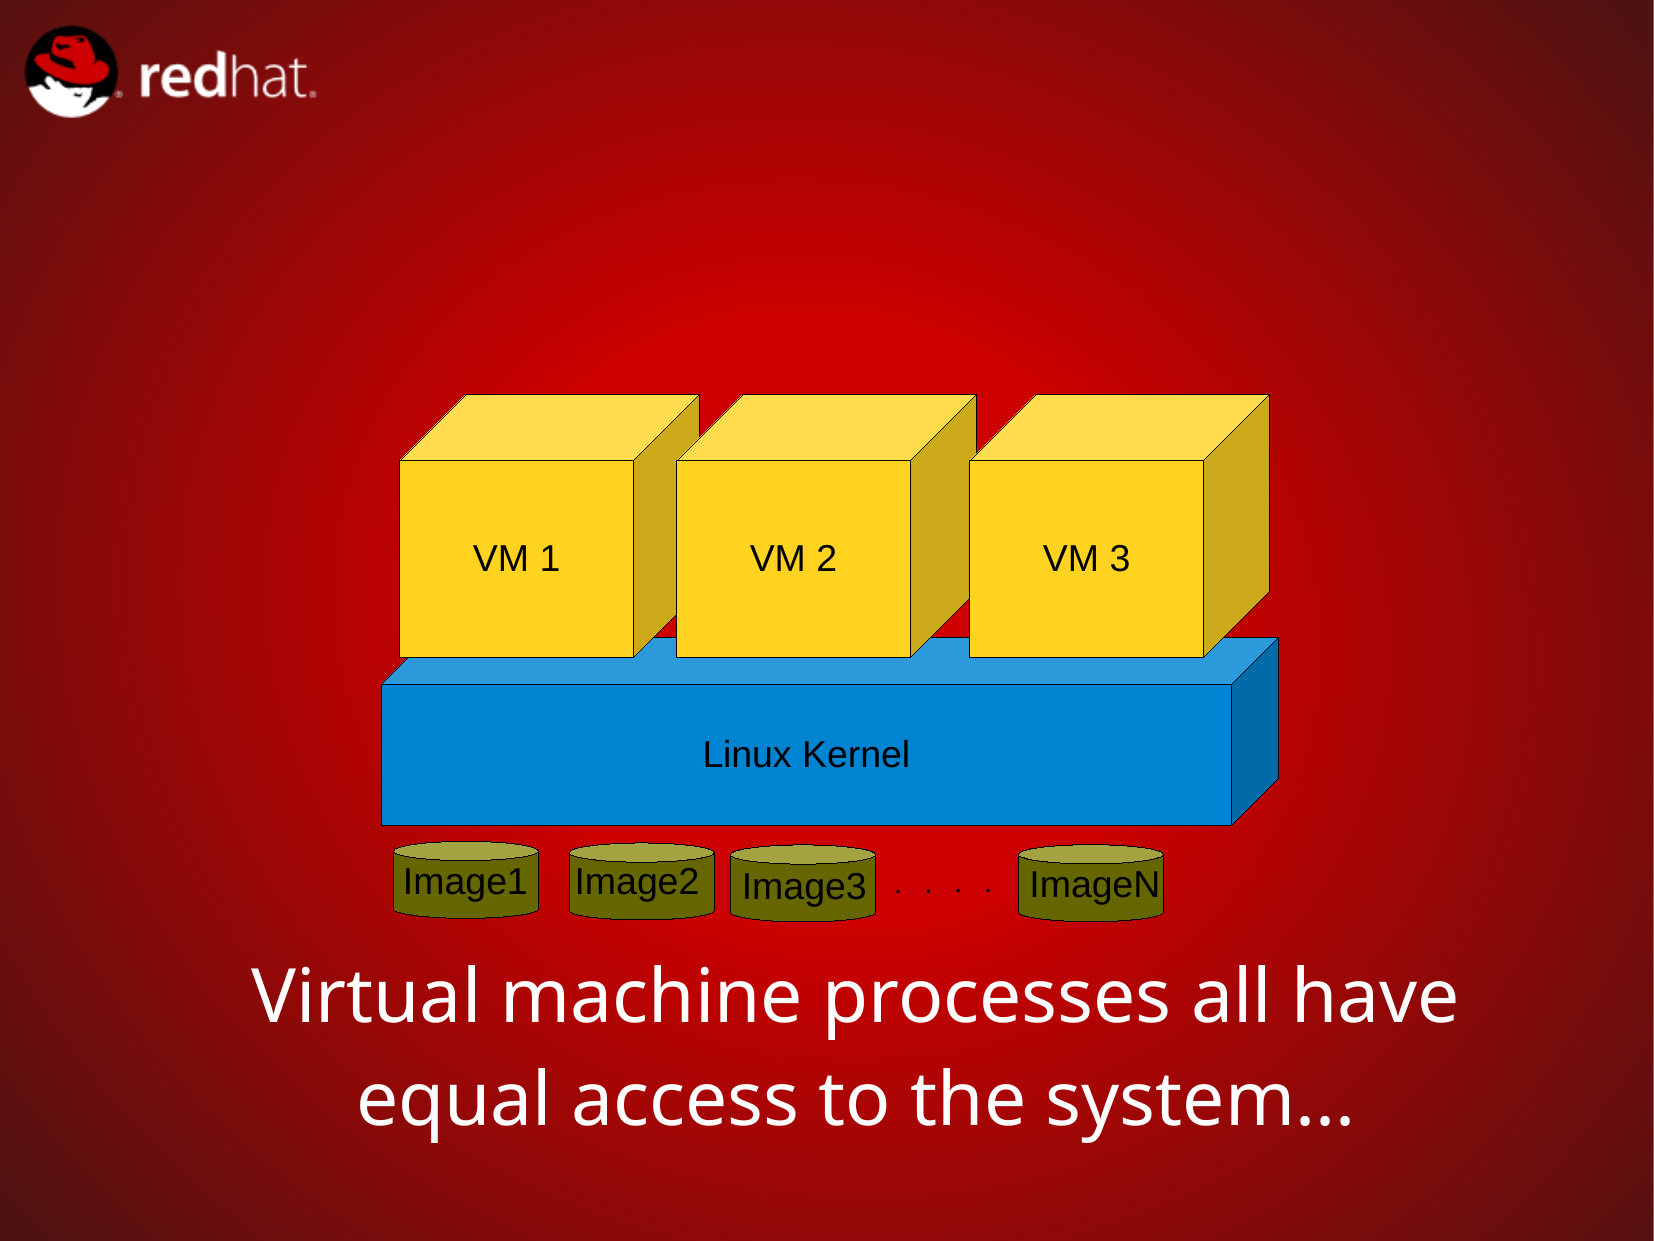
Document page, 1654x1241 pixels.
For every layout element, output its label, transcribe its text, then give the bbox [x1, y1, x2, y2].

text_box Image3 [726, 858, 882, 916]
text_box VM 3 [969, 461, 1203, 658]
text_box ImageN [1009, 855, 1180, 913]
text_box Linux Kernel [381, 685, 1231, 826]
text_box VM 1 [399, 461, 633, 658]
text_box [394, 910, 538, 919]
text_box VM 2 [676, 461, 910, 658]
text_box Virtual machine processes all have equal access to the system... [192, 935, 1520, 1212]
picture [0, 0, 1654, 1241]
text_box [736, 916, 870, 922]
text_box Image2 [559, 852, 715, 910]
text_box Image1 [388, 853, 543, 910]
text_box [569, 910, 715, 920]
text_box [1019, 913, 1163, 922]
